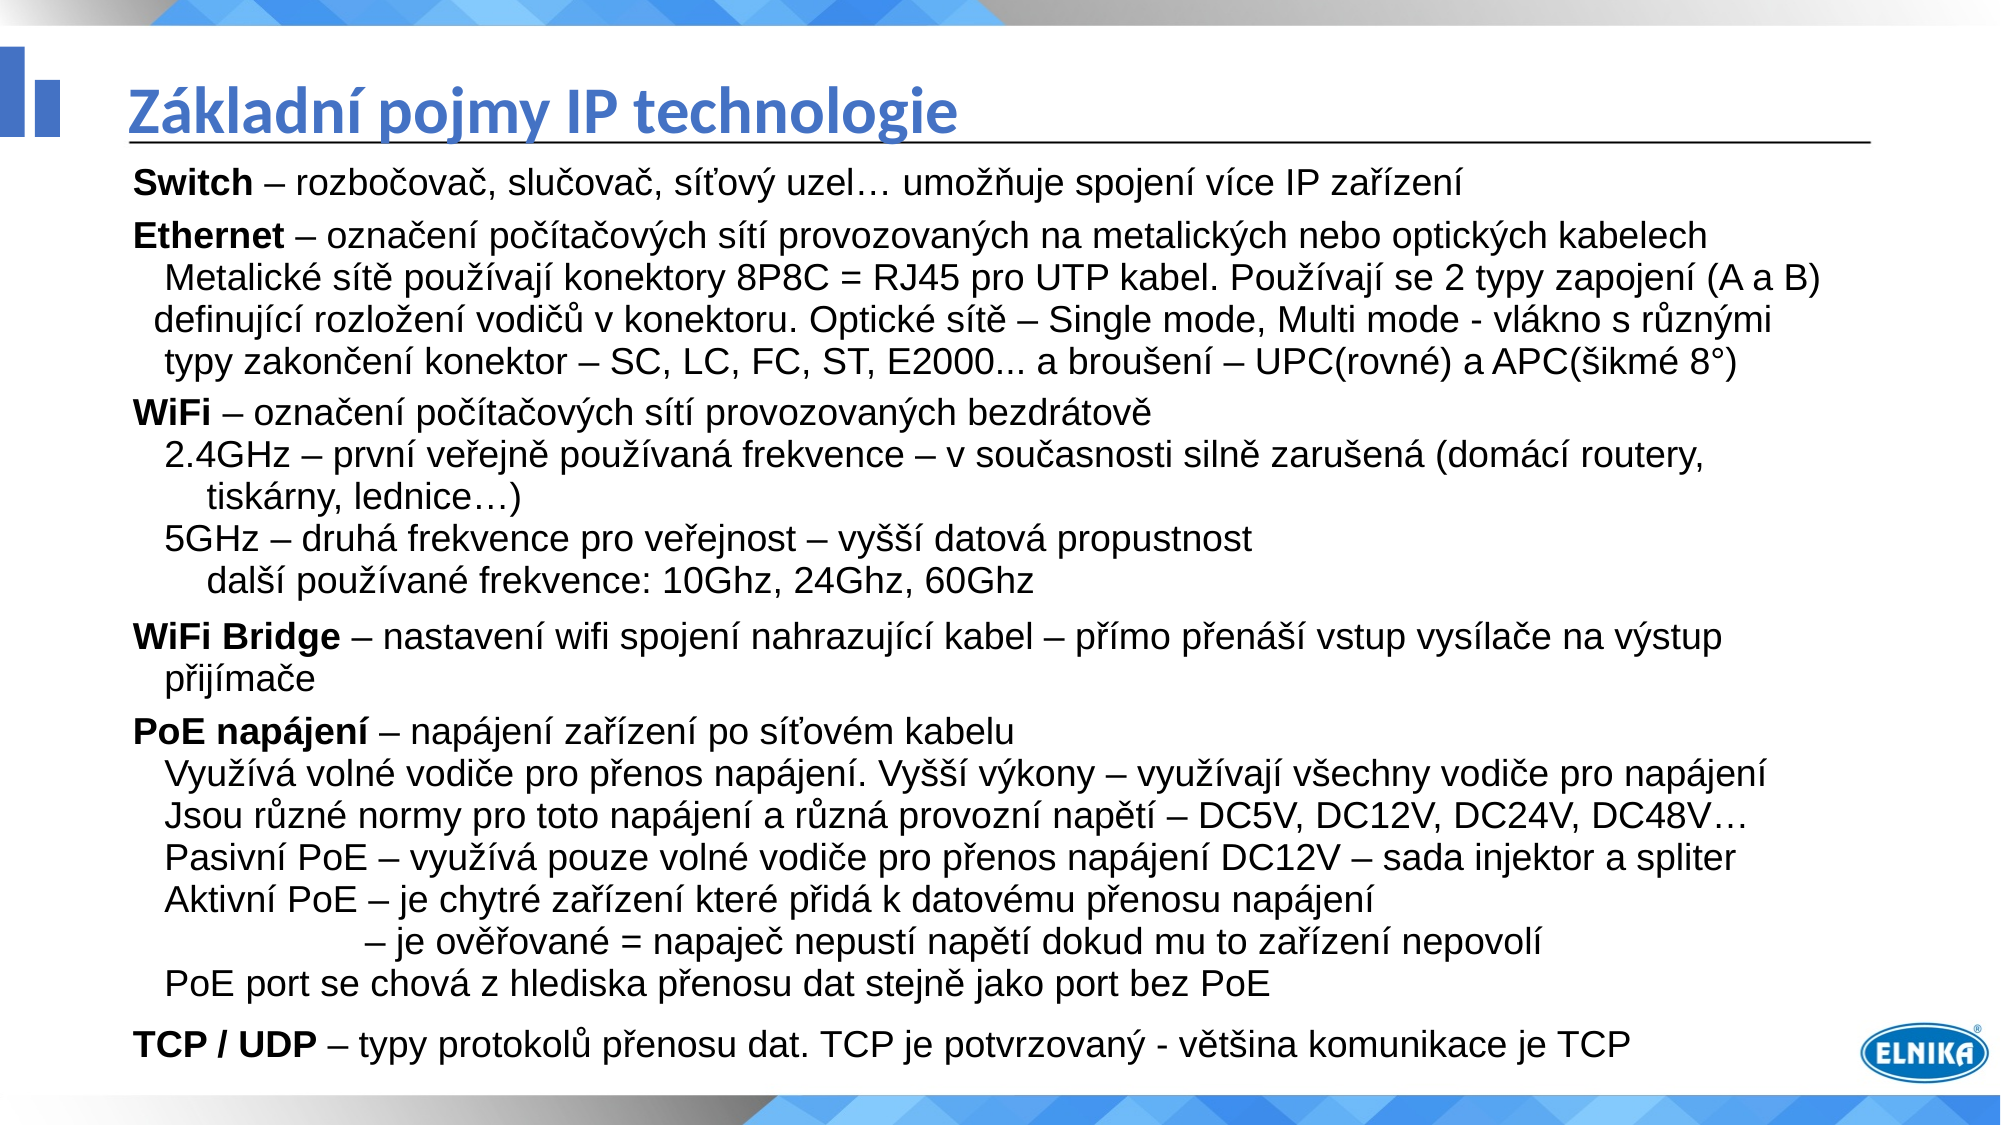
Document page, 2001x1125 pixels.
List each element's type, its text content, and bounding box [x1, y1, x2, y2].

text_box Ethernet – označení počítačových sítí provozovaných na metalických nebo optických kabelech Metalické sítě používají konektory 8P8C = RJ45 pro UTP kabel. Používají se 2 typy zapojení (A a B) definující rozložení vodičů v konektoru. Optické sítě – Single mode, Multi mode - vlákno s různými typy zakončení konektor – SC, LC, FC, ST, E2000... a broušení – UPC(rovné) a APC(šikmé 8°) [118, 225, 1890, 383]
text_box TCP / UDP – typy protokolů přenosu dat. TCP je potvrzovaný - většina komunikace je TCP [118, 1015, 1890, 1073]
text_box WiFi Bridge – nastavení wifi spojení nahrazující kabel – přímo přenáší vstup vysílače na výstup přijímače [118, 608, 1890, 702]
text_box PoE napájení – napájení zařízení po síťovém kabelu Využívá volné vodiče pro přenos napájení. Vyšší výkony – využívají všechny vodiče pro napájení Jsou různé normy pro toto napájení a různá provozní napětí – DC5V, DC12V, DC24V, DC48V… Pasivní PoE – využívá pouze volné vodiče pro přenos napájení DC12V – sada injektor a spliter Aktivní PoE – je chytré zařízení které přidá k datovému přenosu napájení – je ověřované = napaječ nepustí napětí dokud mu to zařízení nepovolí PoE port se chová z hlediska přenosu dat stejně jako port bez PoE [118, 702, 1890, 1012]
text_box Základní pojmy IP technologie [78, 58, 1152, 154]
text_box Switch – rozbočovač, slučovač, síťový uzel… umožňuje spojení více IP zařízení [118, 153, 1890, 225]
picture [0, 0, 2001, 1125]
text_box WiFi – označení počítačových sítí provozovaných bezdrátově 2.4GHz – první veřejně používaná frekvence – v současnosti silně zarušená (domácí routery, tiskárny, lednice…) 5GHz – druhá frekvence pro veřejnost – vyšší datová propustnost další používané frekvence: 10Ghz, 24Ghz, 60Ghz [118, 383, 1890, 608]
